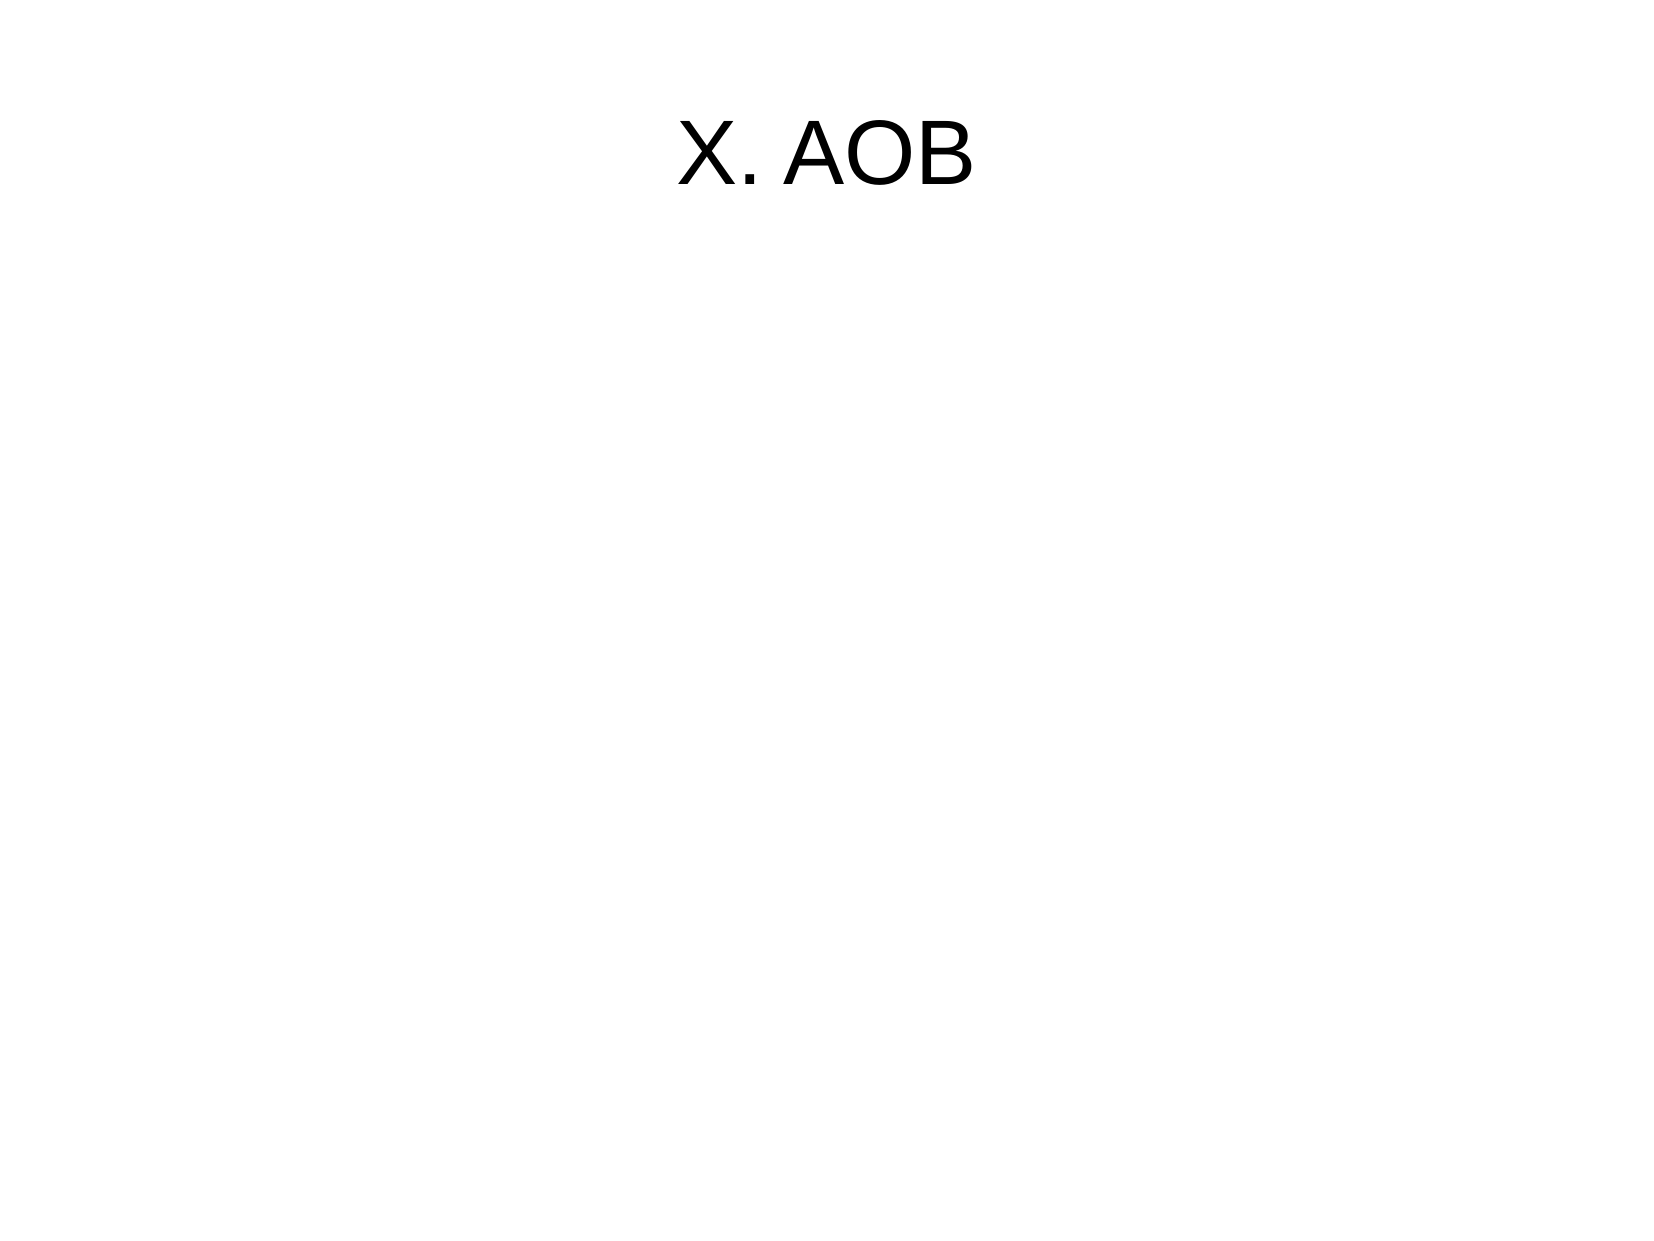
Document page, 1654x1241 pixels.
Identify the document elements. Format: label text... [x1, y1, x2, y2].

title X. AOB [82, 56, 1571, 250]
